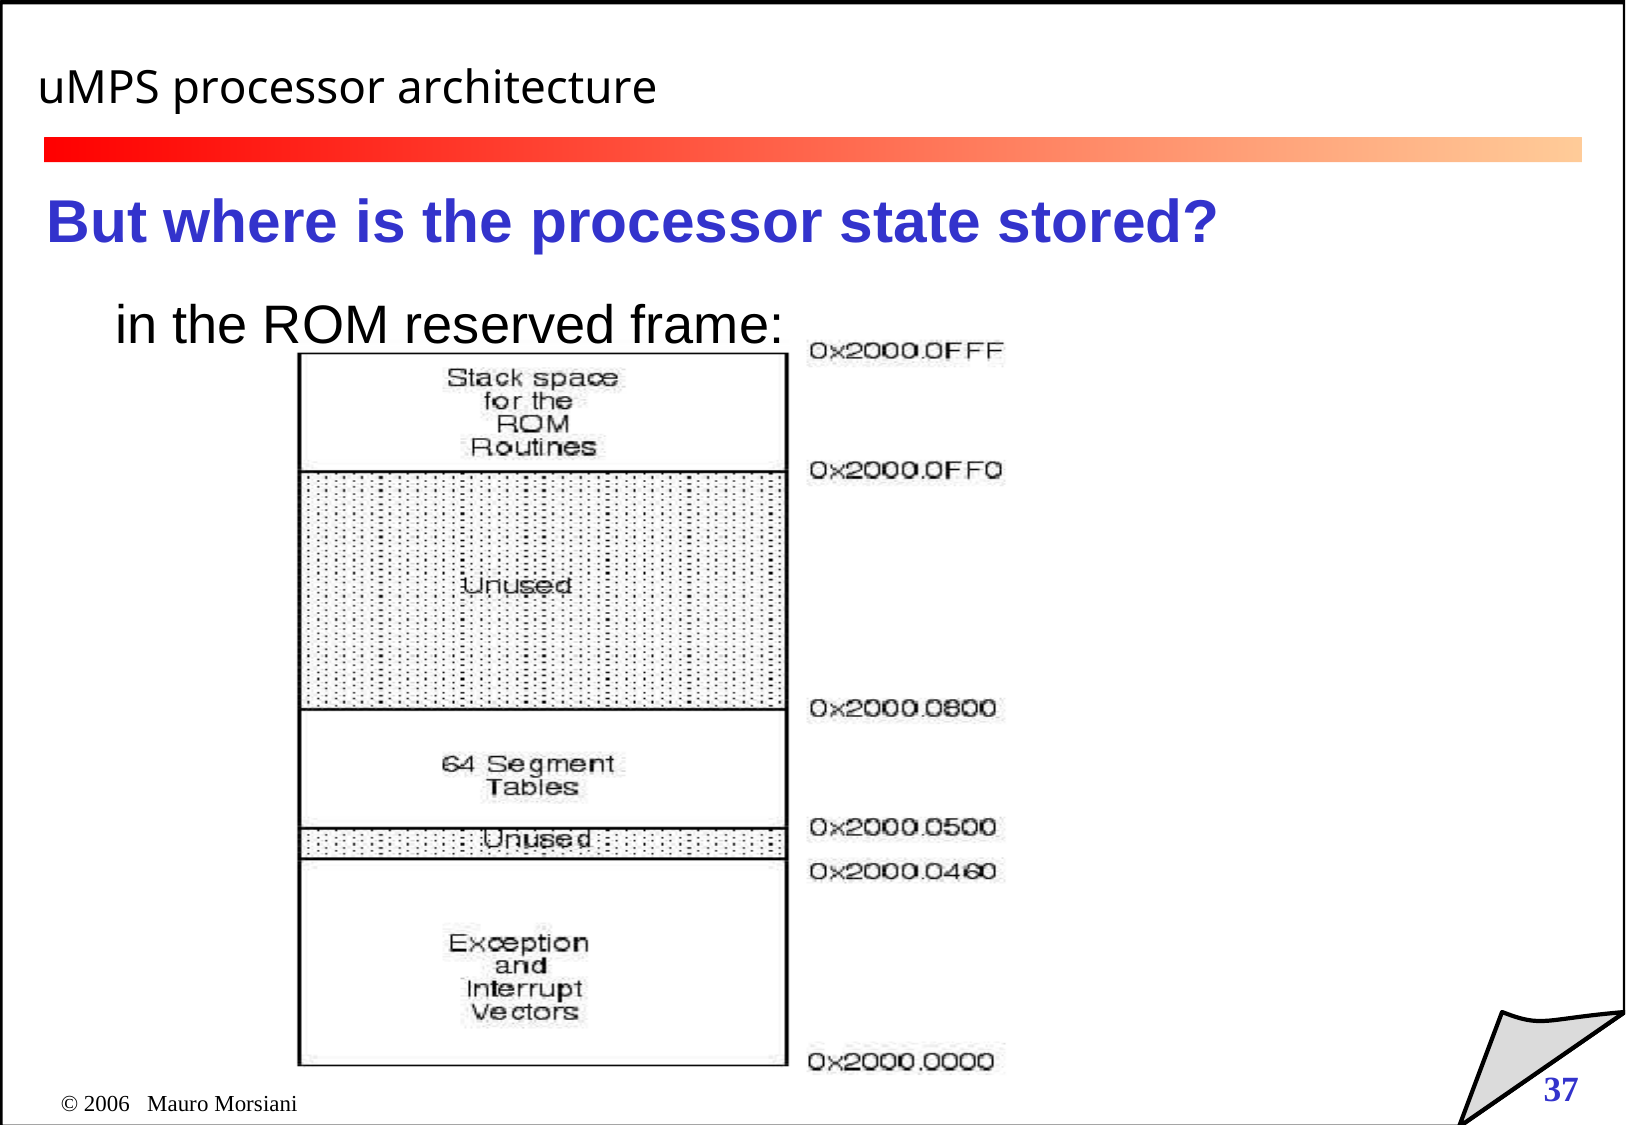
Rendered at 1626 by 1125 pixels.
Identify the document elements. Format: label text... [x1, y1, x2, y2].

list But where is the processor state stored? in the ROM reserved frame: [46, 187, 1549, 713]
picture [276, 713, 1010, 1078]
title uMPS processor architecture [37, 44, 1587, 130]
